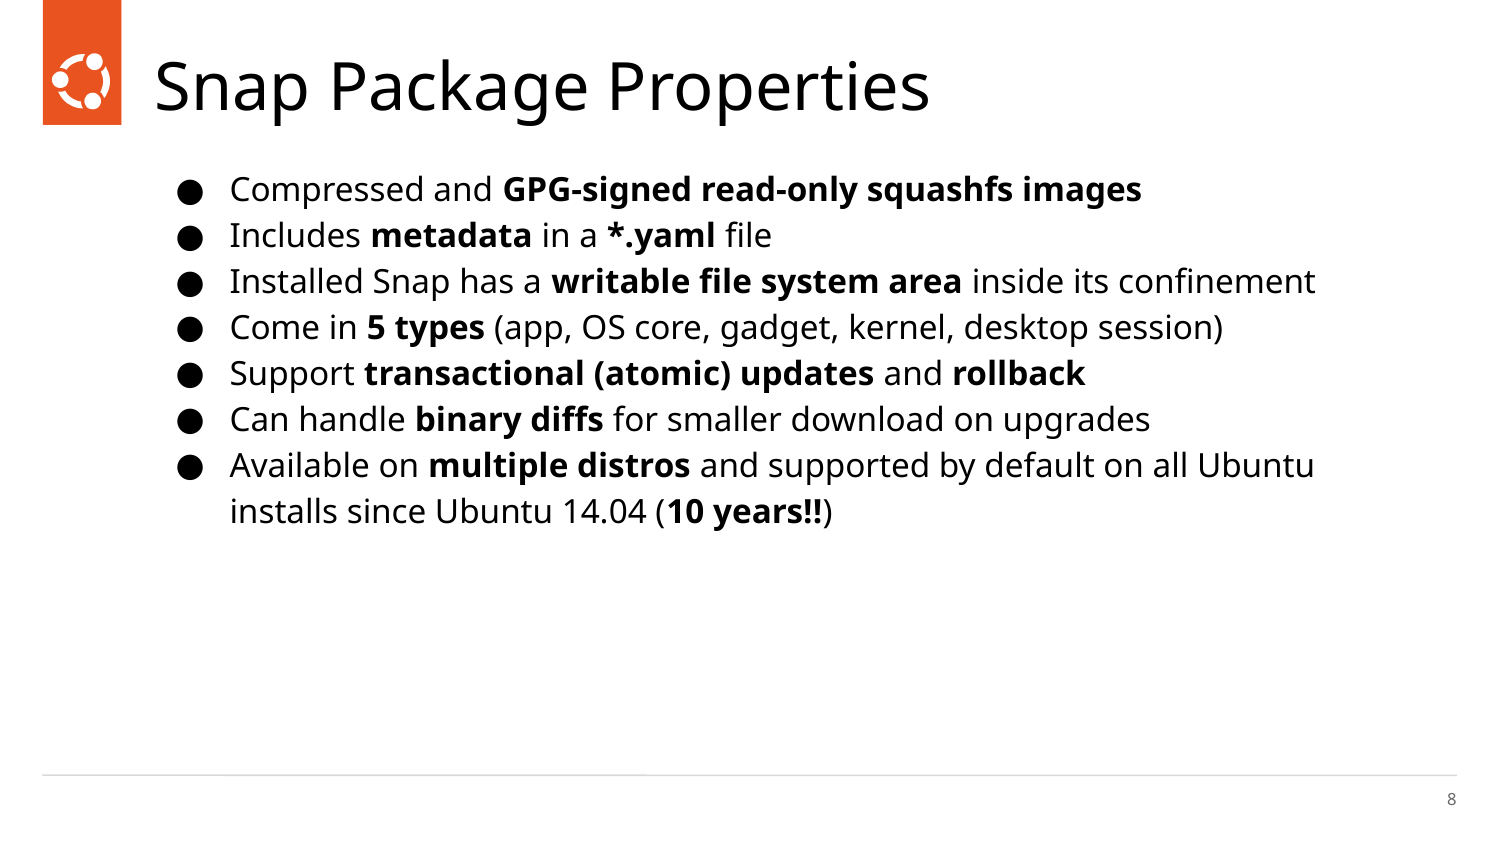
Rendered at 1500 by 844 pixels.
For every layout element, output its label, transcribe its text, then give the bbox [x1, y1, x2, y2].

slide_number <number> [1381, 773, 1472, 839]
title Snap Package Properties [154, 43, 1077, 126]
list Compressed and GPG-signed read-only squashfs images Includes metadata in a *.yaml file Installed Snap has a writable file system area inside its confinement Come in 5 types (app, OS core, gadget, kernel, desktop session) Support transactional (atomic) updates and rollback Can handle binary diffs for smaller download on upgrades Available on multiple distros and supported by default on all Ubuntu installs since Ubuntu 14.04 (10 years!!) [154, 162, 1343, 768]
